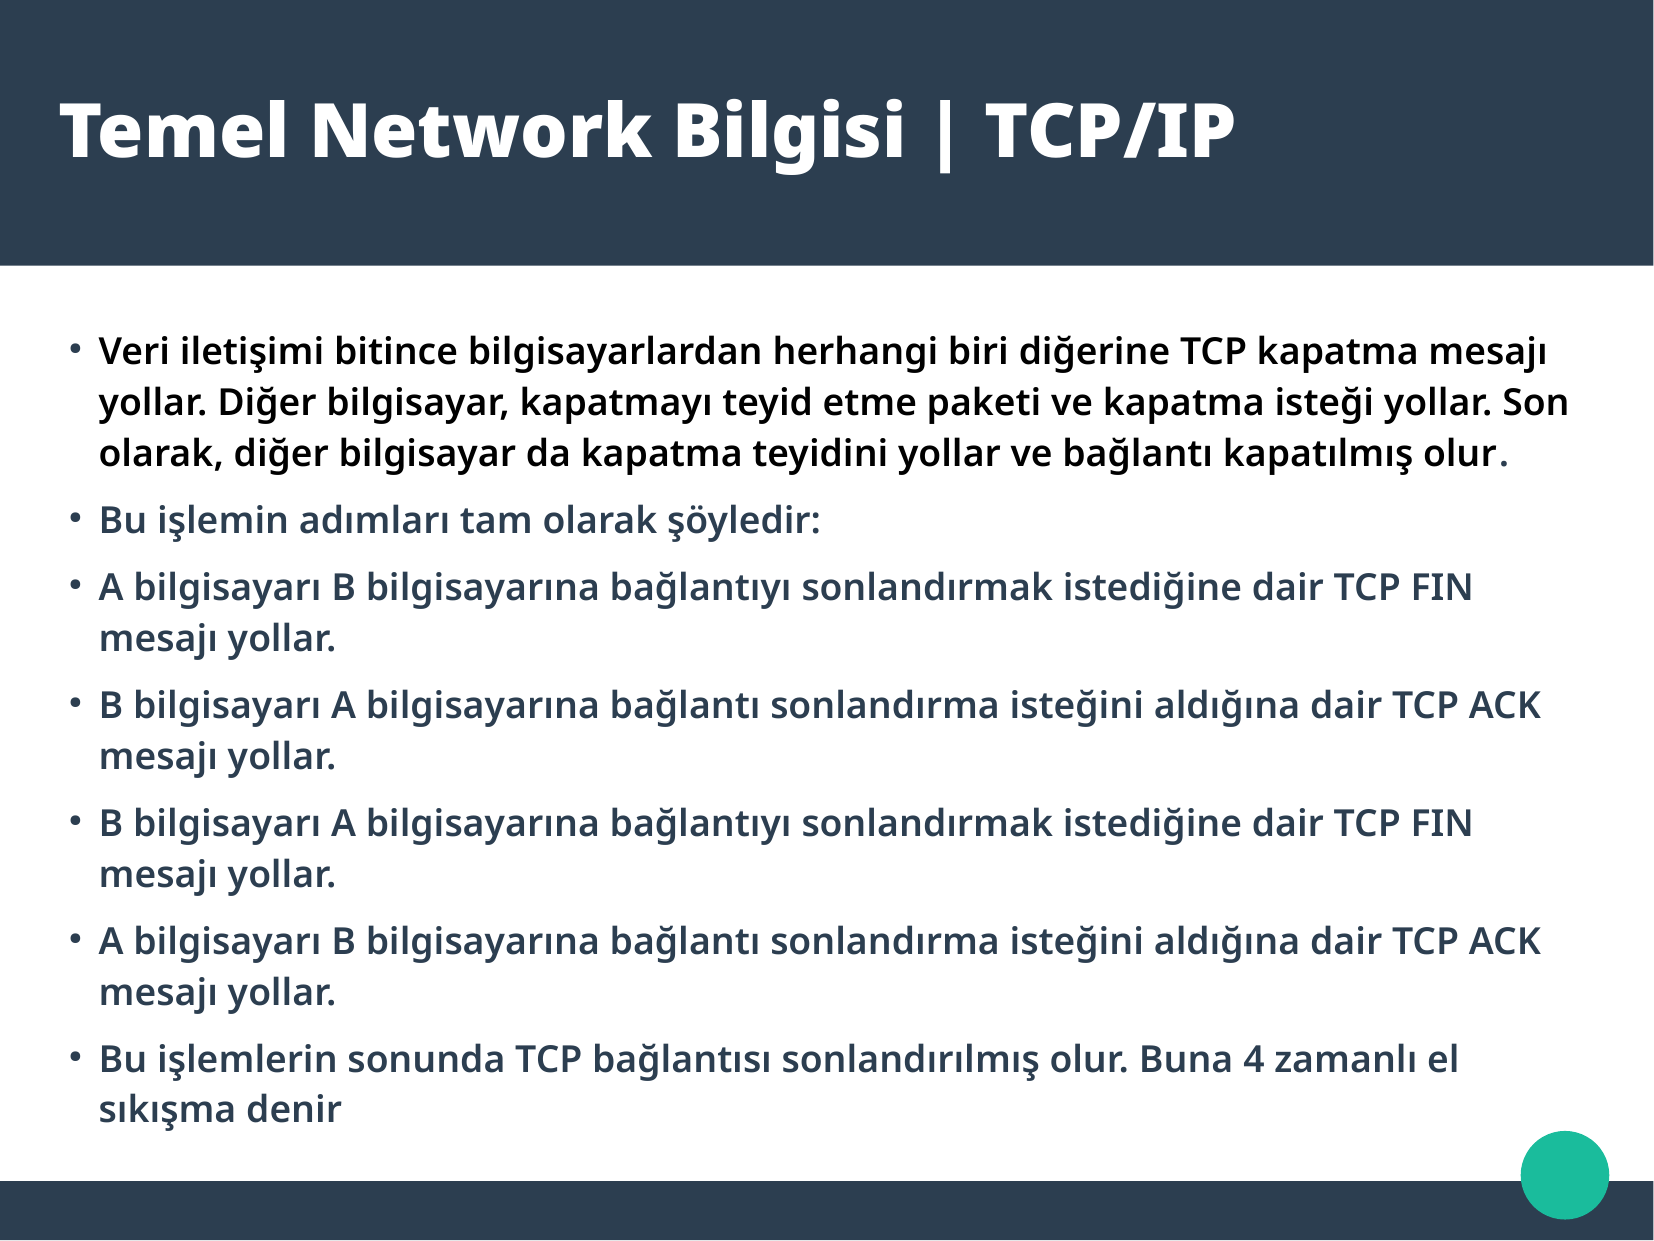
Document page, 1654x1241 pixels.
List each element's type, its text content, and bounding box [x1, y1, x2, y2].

title Temel Network Bilgisi | TCP/IP [59, 49, 1595, 207]
list Veri iletişimi bitince bilgisayarlardan herhangi biri diğerine TCP kapatma mesajı yollar. Diğer bilgisayar, kapatmayı teyid etme paketi ve kapatma isteği yollar. Son olarak, diğer bilgisayar da kapatma teyidini yollar ve bağlantı kapatılmış olur. Bu işlemin adımları tam olarak şöyledir: A bilgisayarı B bilgisayarına bağlantıyı sonlandırmak istediğine dair TCP FIN mesajı yollar. B bilgisayarı A bilgisayarına bağlantı sonlandırma isteğini aldığına dair TCP ACK mesajı yollar. B bilgisayarı A bilgisayarına bağlantıyı sonlandırmak istediğine dair TCP FIN mesajı yollar. A bilgisayarı B bilgisayarına bağlantı sonlandırma isteğini aldığına dair TCP ACK mesajı yollar. Bu işlemlerin sonunda TCP bağlantısı sonlandırılmış olur. Buna 4 zamanlı el sıkışma denir [59, 324, 1595, 1152]
